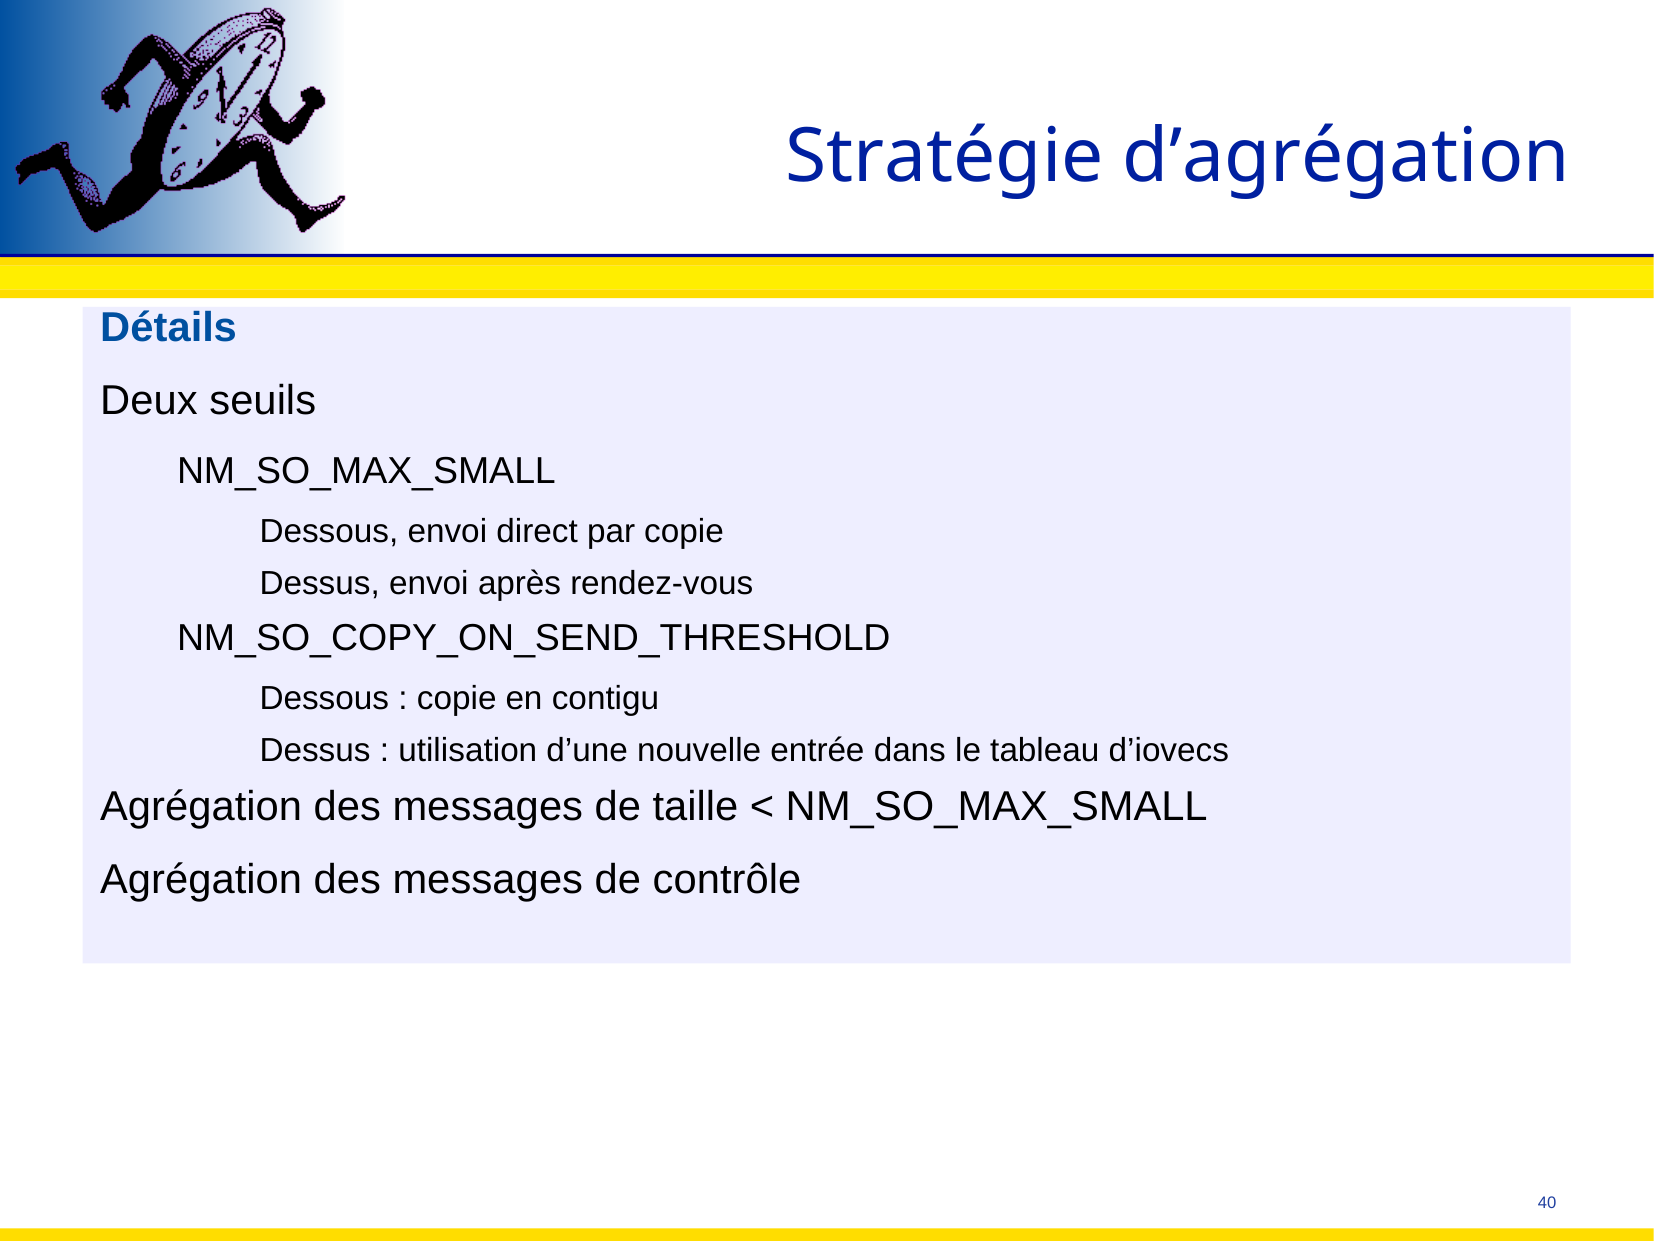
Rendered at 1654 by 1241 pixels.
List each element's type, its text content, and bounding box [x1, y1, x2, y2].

list Détails Deux seuils NM_SO_MAX_SMALL Dessous, envoi direct par copie Dessus, envoi après rendez-vous NM_SO_COPY_ON_SEND_THRESHOLD Dessous : copie en contigu Dessus : utilisation d’une nouvelle entrée dans le tableau d’iovecs Agrégation des messages de taille < NM_SO_MAX_SMALL Agrégation des messages de contrôle [82, 306, 1571, 964]
picture [14, 0, 353, 245]
title Stratégie d’agrégation [372, 49, 1571, 257]
